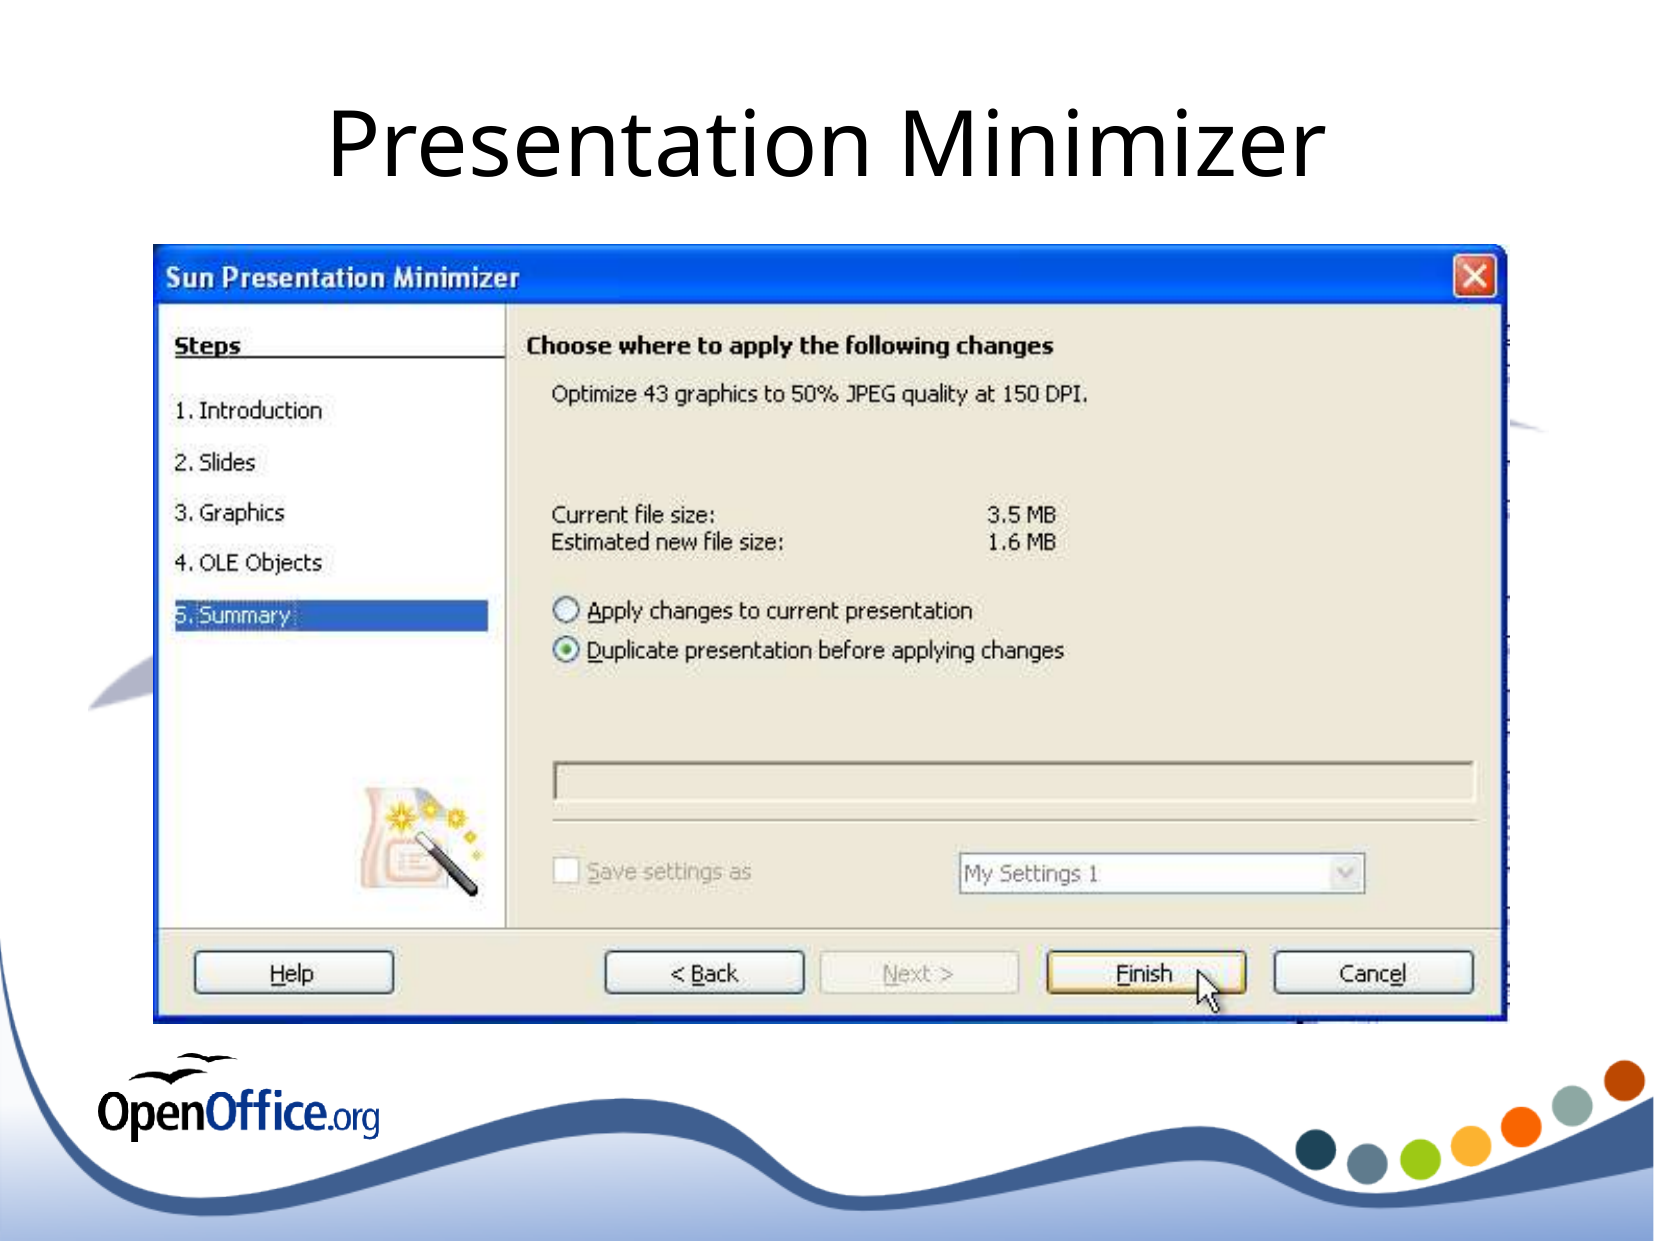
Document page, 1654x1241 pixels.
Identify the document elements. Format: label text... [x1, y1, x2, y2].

title Presentation Minimizer [82, 37, 1571, 245]
picture [0, 245, 1654, 1241]
